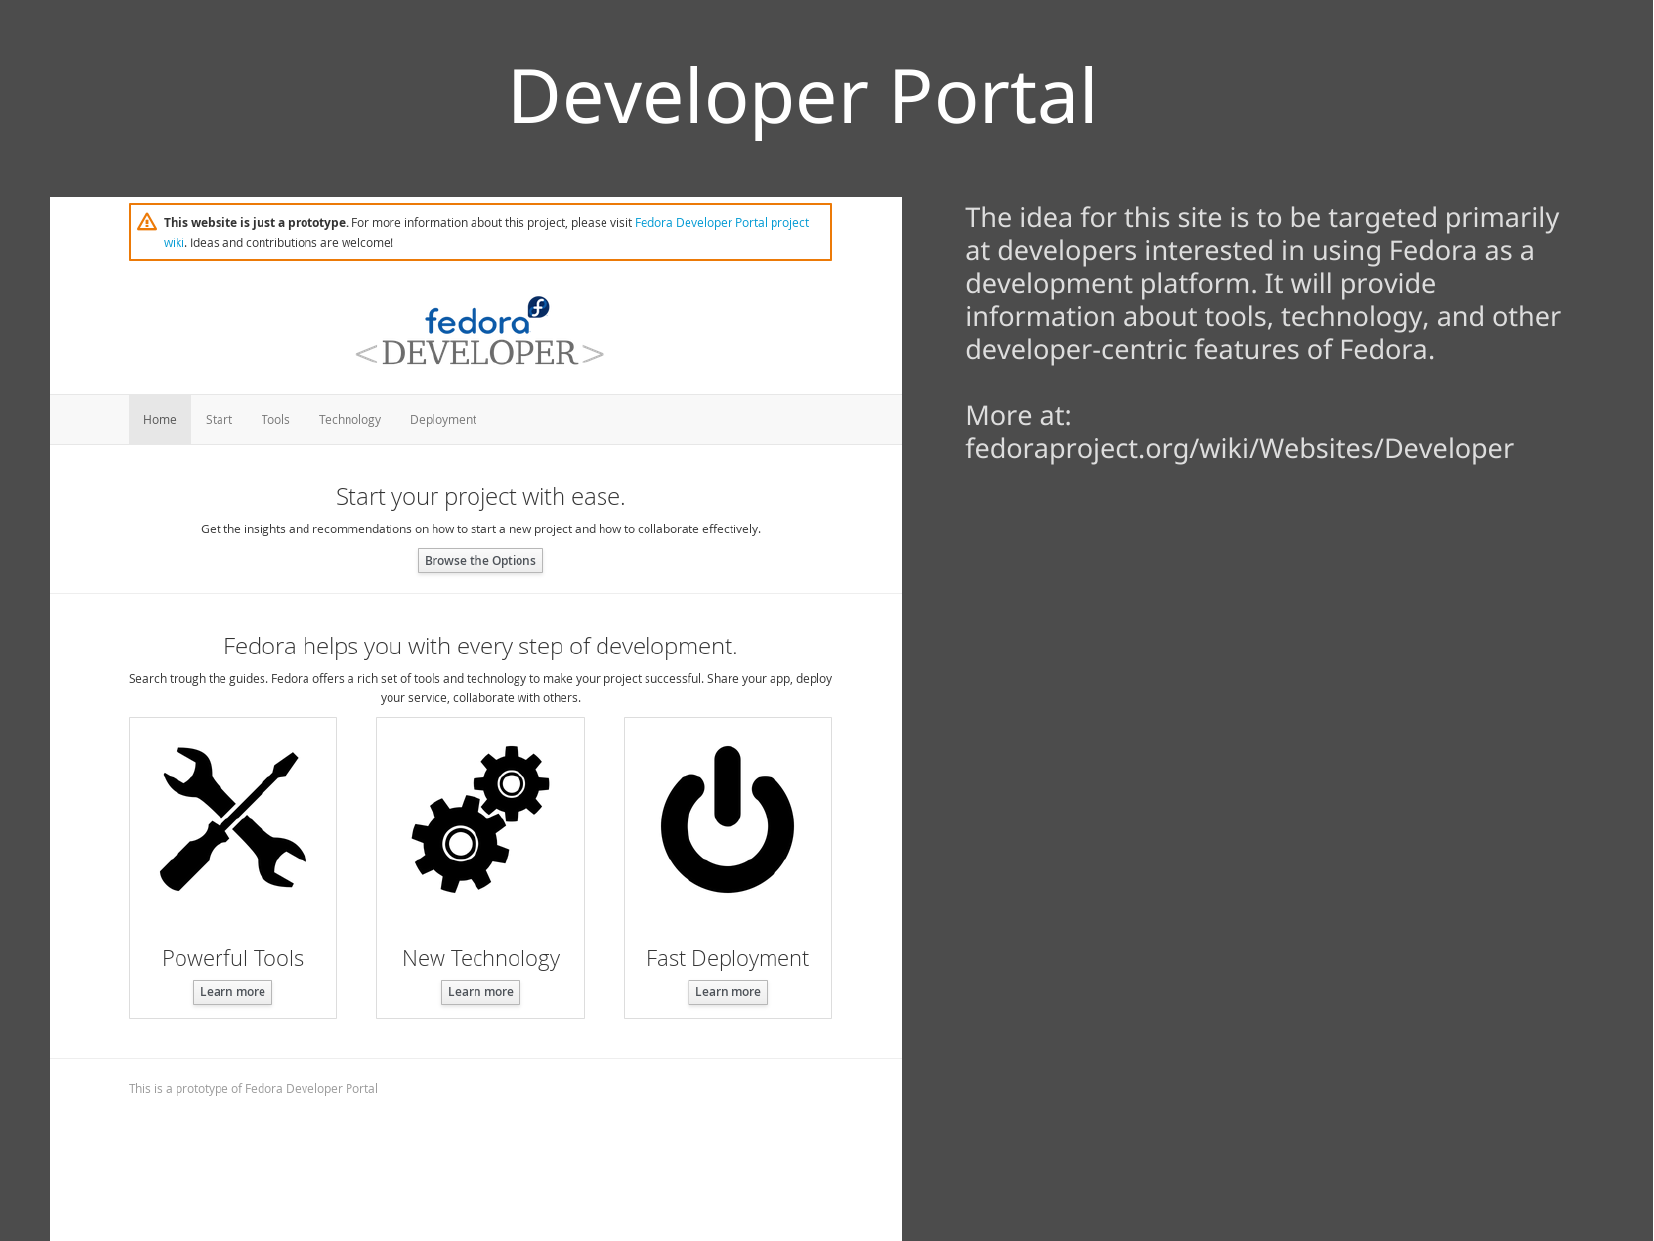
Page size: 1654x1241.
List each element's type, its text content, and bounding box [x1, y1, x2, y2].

title Developer Portal [53, 0, 1554, 233]
picture [50, 197, 902, 1241]
title The idea for this site is to be targeted primarily at developers interested in using Fedora as a development platform. It will provide information about tools, technology, and other developer-centric features of Fedora. More at: fedoraproject.org/wiki/Websites/Developer [965, 198, 1590, 538]
